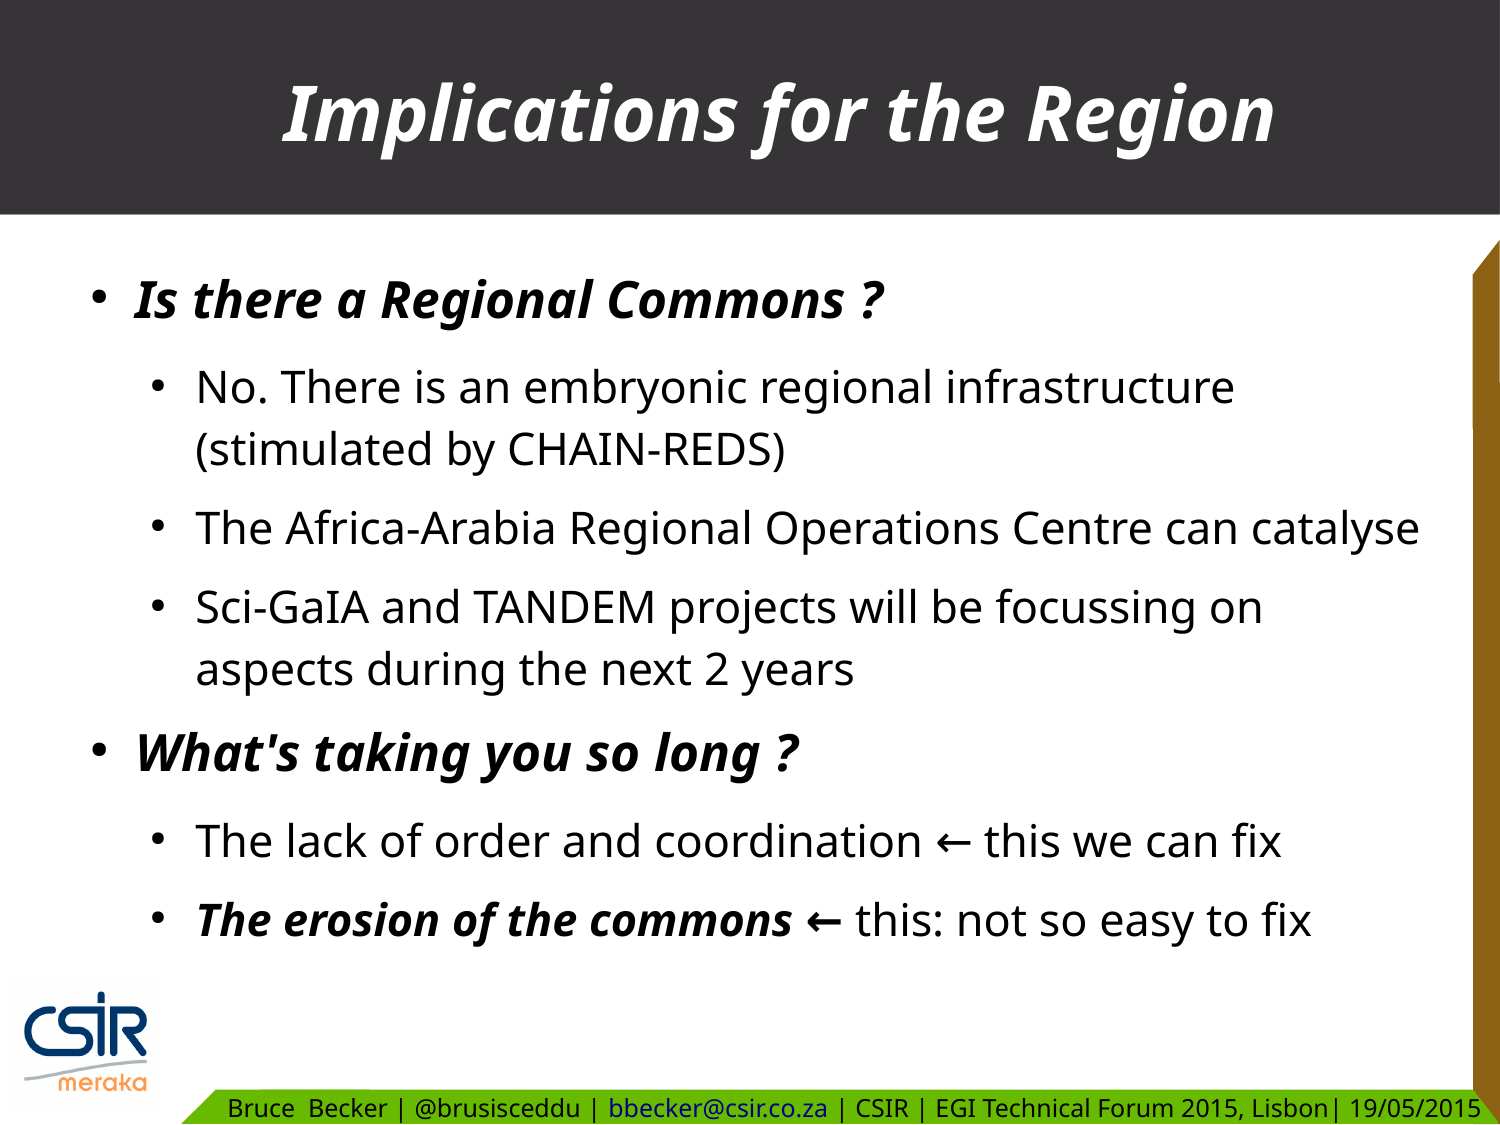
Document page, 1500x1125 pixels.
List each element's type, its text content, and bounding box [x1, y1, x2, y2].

picture [10, 974, 161, 1112]
title Implications for the Region [185, 18, 1377, 206]
picture [0, 0, 1500, 215]
list Is there a Regional Commons ? No. There is an embryonic regional infrastructure (stimulated by CHAIN-REDS) The Africa-Arabia Regional Operations Centre can catalyse Sci-GaIA and TANDEM projects will be focussing on aspects during the next 2 years What's taking you so long ? The lack of order and coordination ← this we can fix The erosion of the commons ← this: not so easy to fix [75, 263, 1425, 1004]
